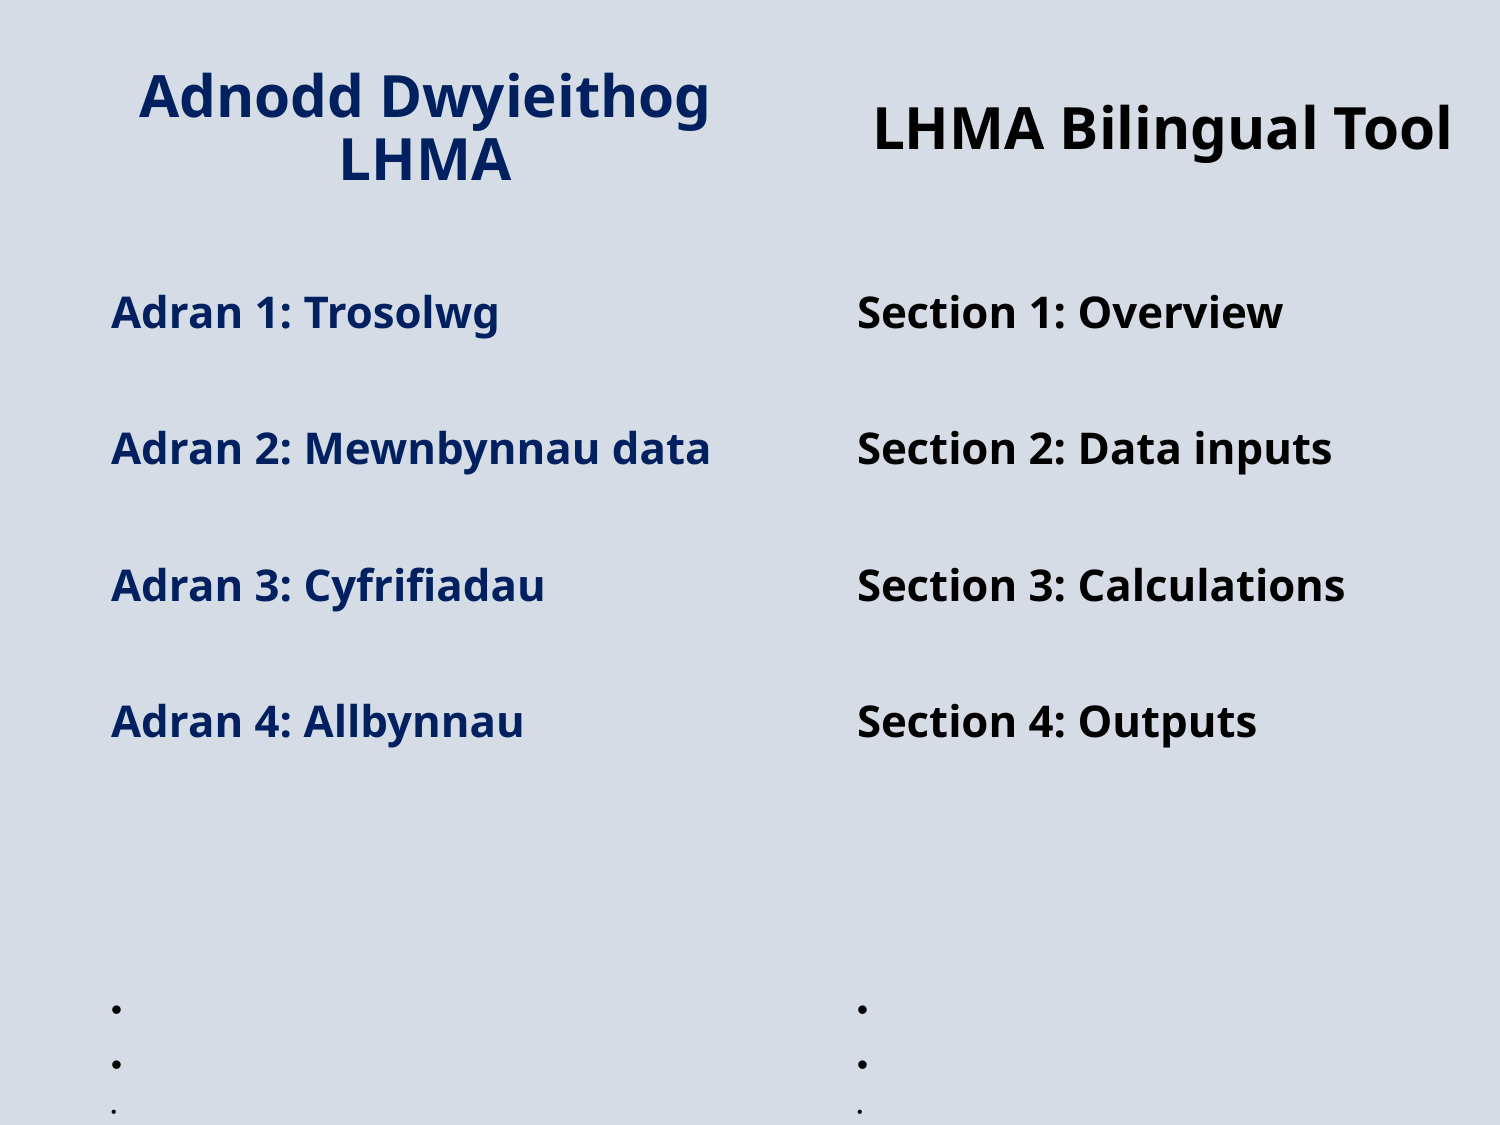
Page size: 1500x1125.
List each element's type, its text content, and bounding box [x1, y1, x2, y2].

text_box Section 1: Overview Section 2: Data inputs Section 3: Calculations Section 4: Outputs [842, 283, 1484, 1027]
title LHMA Bilingual Tool [825, 47, 1500, 214]
list Adran 1: Trosolwg Adran 2: Mewnbynnau data Adran 3: Cyfrifiadau Adran 4: Allbynnau [95, 283, 738, 1027]
text_box Adnodd Dwyieithog LHMA [88, 47, 763, 214]
